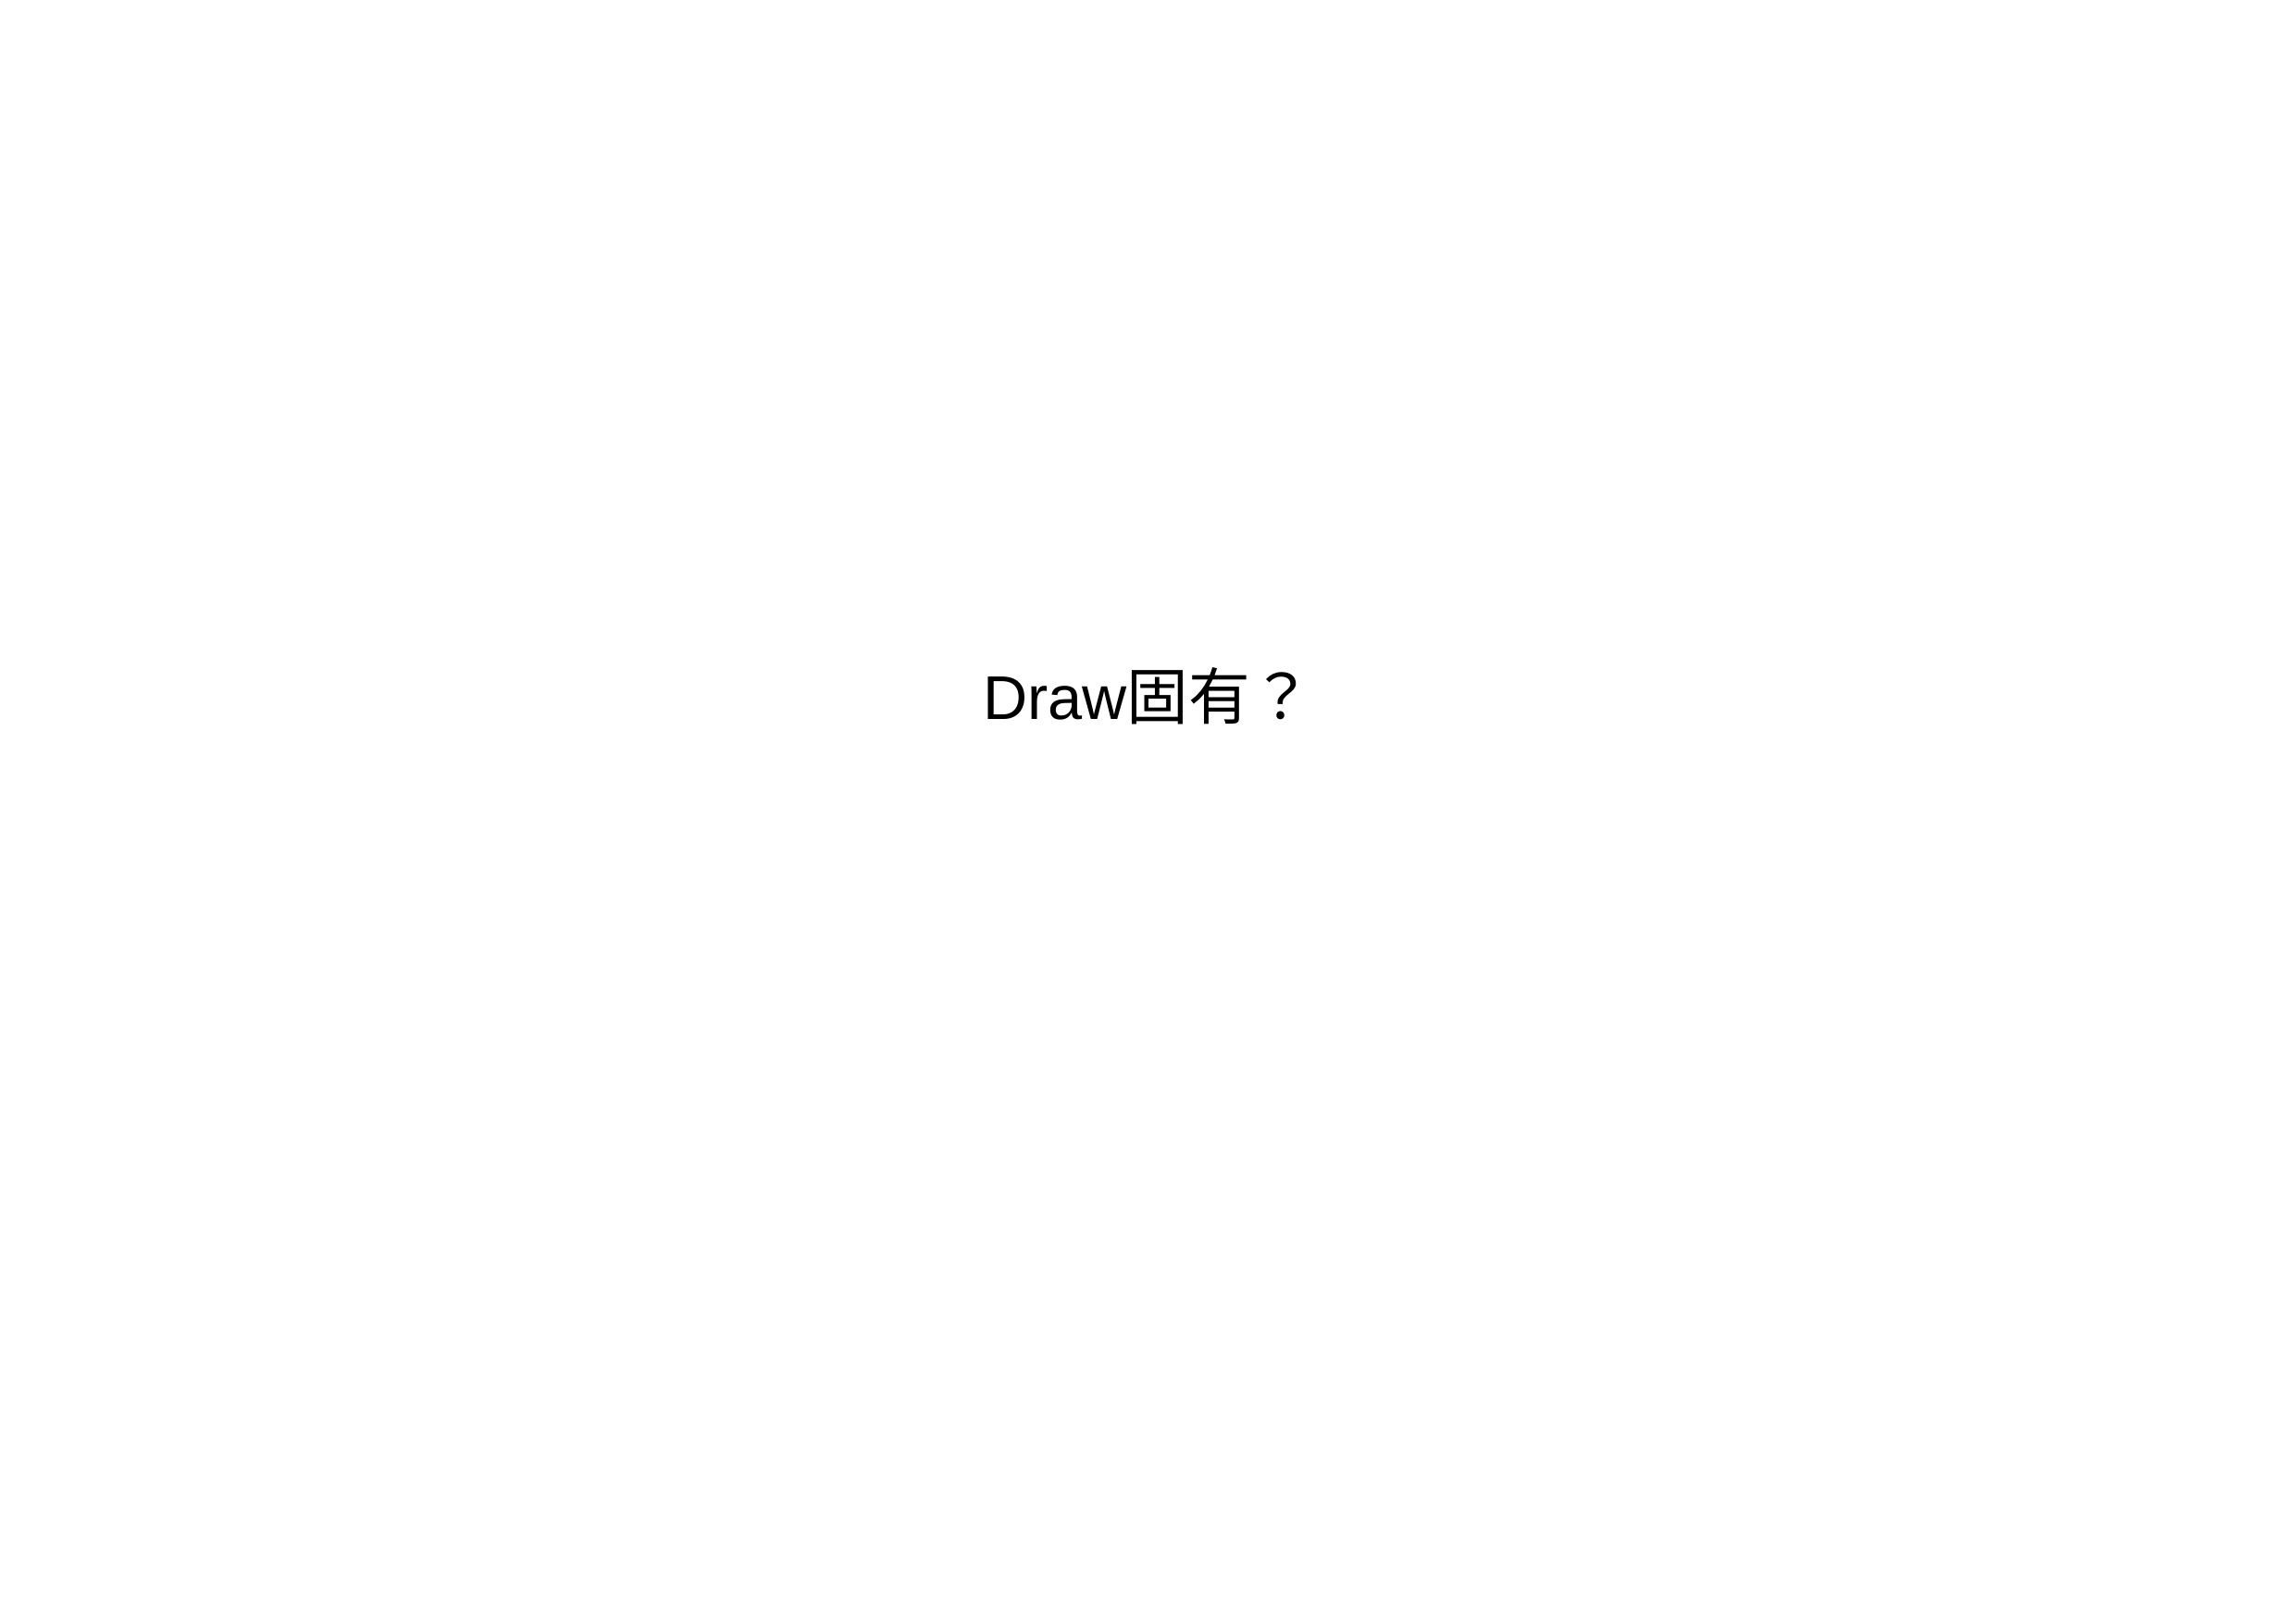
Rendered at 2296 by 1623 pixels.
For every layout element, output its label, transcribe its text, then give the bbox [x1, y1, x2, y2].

subtitle Draw固有？ [115, 64, 2181, 1321]
